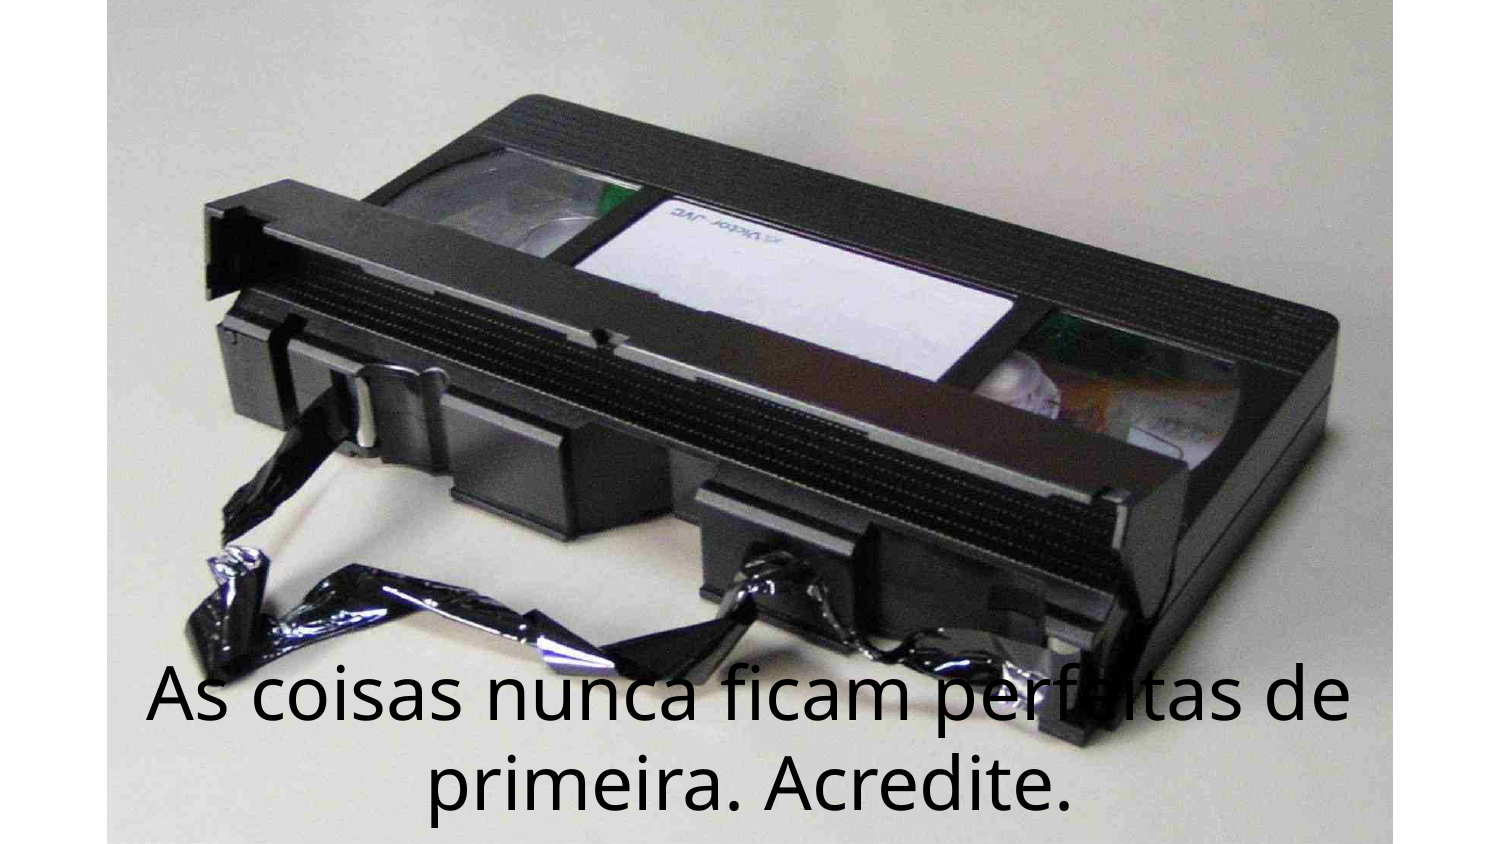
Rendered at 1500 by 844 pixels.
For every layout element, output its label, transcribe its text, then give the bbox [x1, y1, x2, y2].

picture [107, 0, 1393, 630]
list As coisas nunca ficam perfeitas de primeira. Acredite. [51, 630, 1449, 844]
